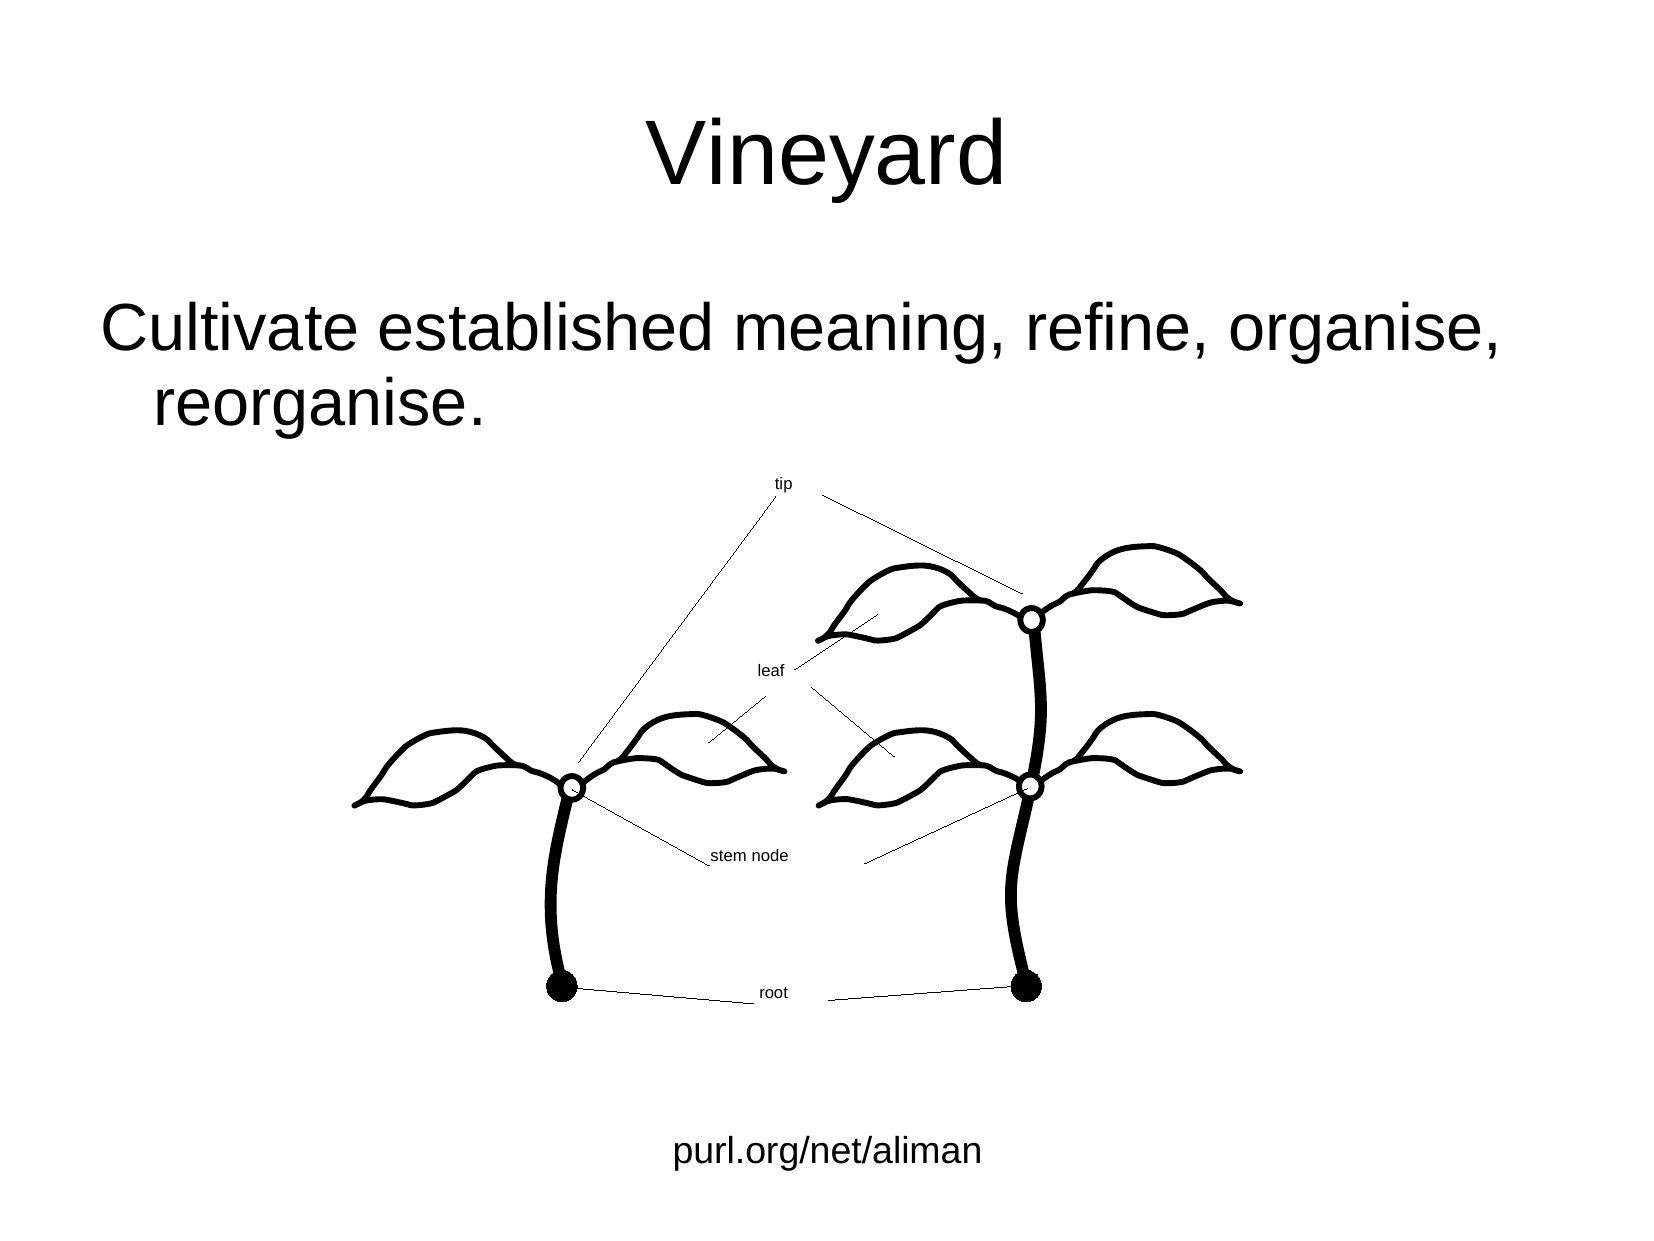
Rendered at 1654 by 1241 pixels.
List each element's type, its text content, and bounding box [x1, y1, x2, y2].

text_box [546, 970, 578, 1002]
title Vineyard [82, 56, 1571, 250]
text_box stem node [695, 838, 907, 897]
text_box [1018, 774, 1042, 799]
text_box root [744, 975, 844, 1034]
text_box [560, 776, 584, 800]
text_box leaf [743, 654, 843, 712]
text_box [1020, 608, 1043, 632]
text_box [1010, 970, 1042, 1002]
list Cultivate established meaning, refine, organise, reorganise. [82, 290, 1571, 1094]
text_box tip [760, 466, 939, 525]
